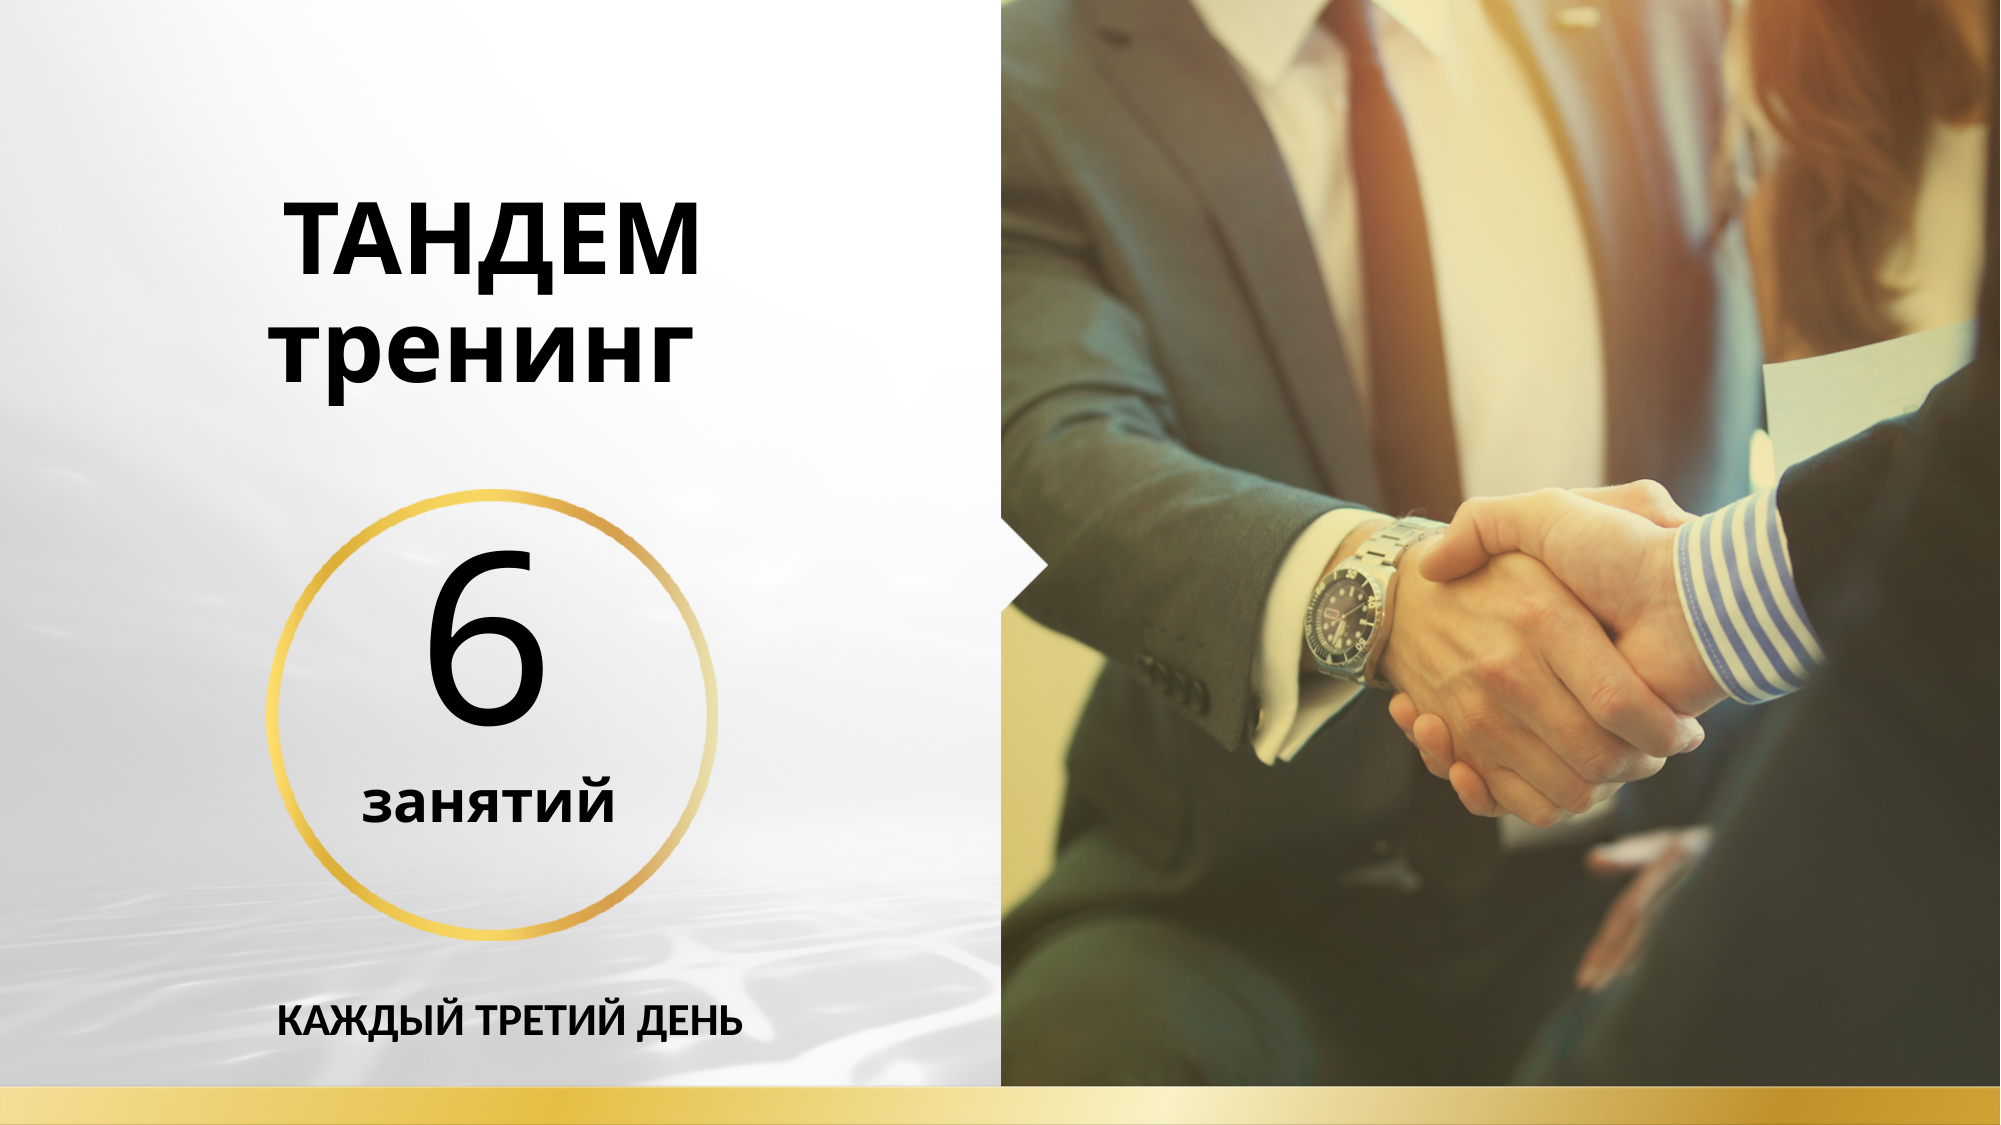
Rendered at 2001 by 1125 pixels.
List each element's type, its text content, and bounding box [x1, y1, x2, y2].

text_box 6 [409, 477, 538, 781]
text_box 6 [452, 633, 522, 709]
text_box ТАНДЕМ тренинг [344, 338, 365, 371]
text_box занятий [353, 756, 626, 842]
text_box КАЖДЫЙ ТРЕТИЙ ДЕНЬ [262, 981, 759, 1052]
picture [0, 0, 2000, 1125]
text_box ТАНДЕМ тренинг [137, 188, 851, 405]
